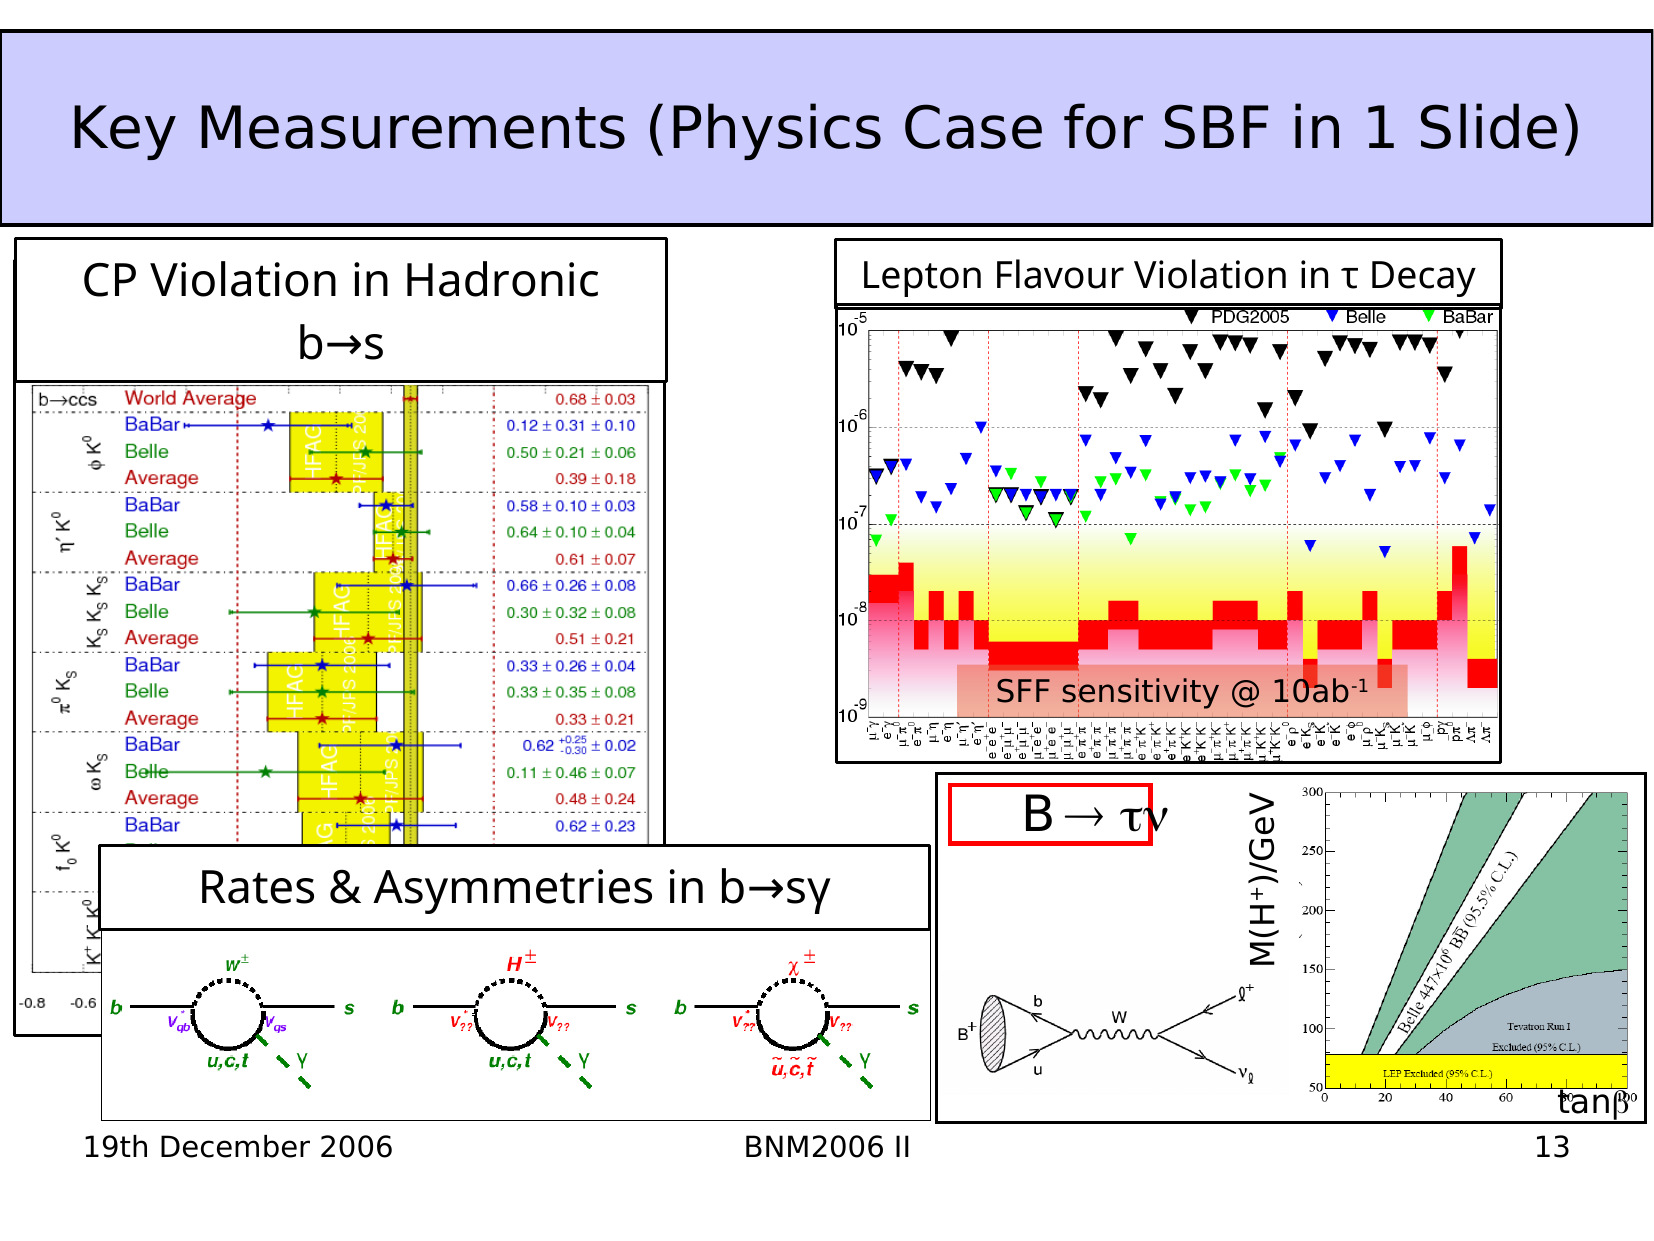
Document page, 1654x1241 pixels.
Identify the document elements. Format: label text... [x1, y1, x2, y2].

chart [939, 970, 1289, 1095]
text_box Lepton Flavour Violation in τ Decay [835, 239, 1502, 305]
title Key Measurements (Physics Case for SBF in 1 Slide) [0, 31, 1654, 226]
text_box CP Violation in Hadronic b→s [15, 238, 667, 313]
text_box [101, 931, 931, 1121]
text_box Rates & Asymmetries in b→sγ [99, 845, 930, 930]
picture [837, 310, 1499, 762]
text_box B   [950, 784, 1151, 844]
text_box SFF sensitivity @ 10ab-1 [957, 664, 1408, 716]
text_box M(H+)/GeV [1235, 777, 1290, 984]
picture [1299, 775, 1644, 1107]
text_box [936, 773, 1646, 1123]
picture [104, 936, 922, 1102]
picture [16, 383, 664, 1034]
text_box tan [1542, 1074, 1645, 1129]
